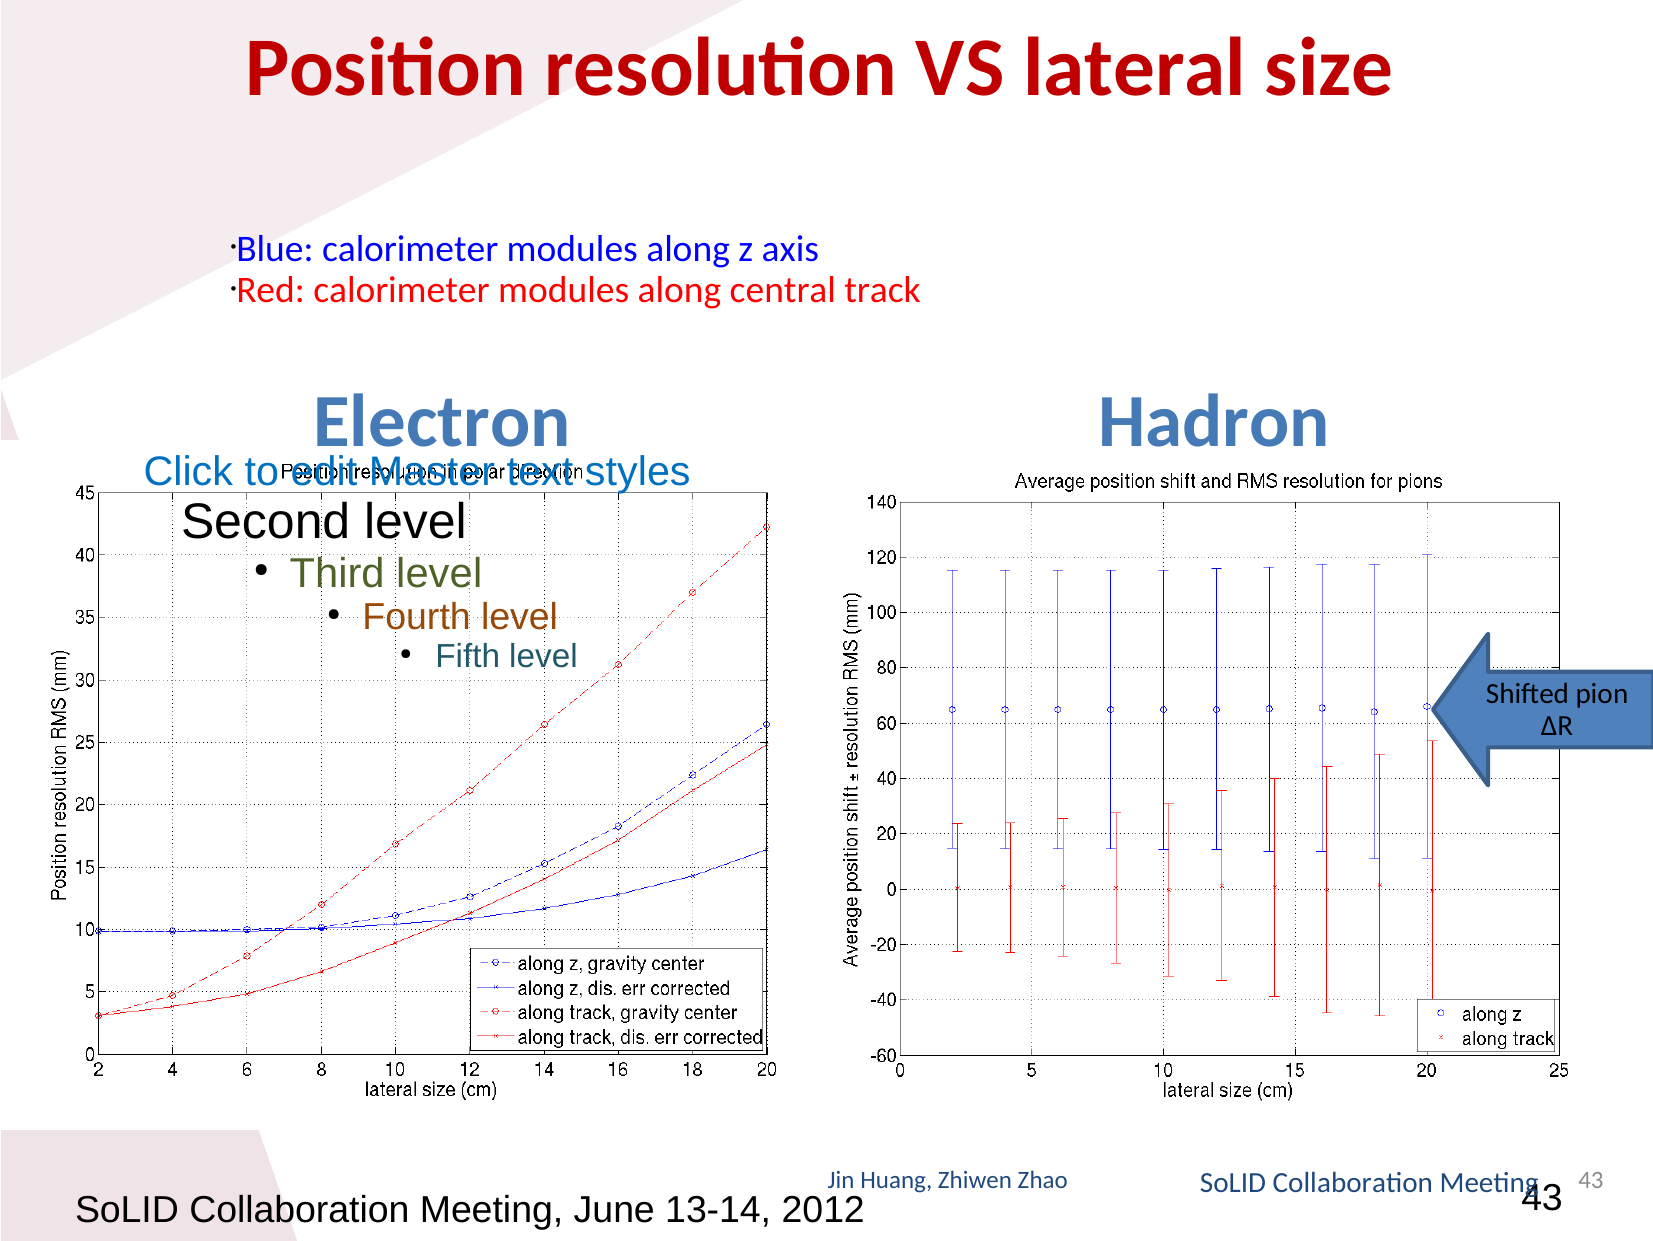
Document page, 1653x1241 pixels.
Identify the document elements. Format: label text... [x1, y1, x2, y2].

picture [0, 440, 1640, 1130]
text_box Jin Huang, Zhiwen Zhao [812, 1158, 1185, 1225]
text_box <number> [1563, 1158, 1630, 1225]
text_box Blue: calorimeter modules along z axis Red: calorimeter modules along central track [215, 220, 937, 319]
title Position resolution VS lateral size [68, 13, 1571, 251]
text_box SoLID Collaboration Meeting [1185, 1158, 1563, 1225]
text_box Hadron [1083, 372, 1345, 471]
text_box Shifted pion ΔR [1433, 633, 1653, 786]
text_box Electron [298, 372, 587, 471]
